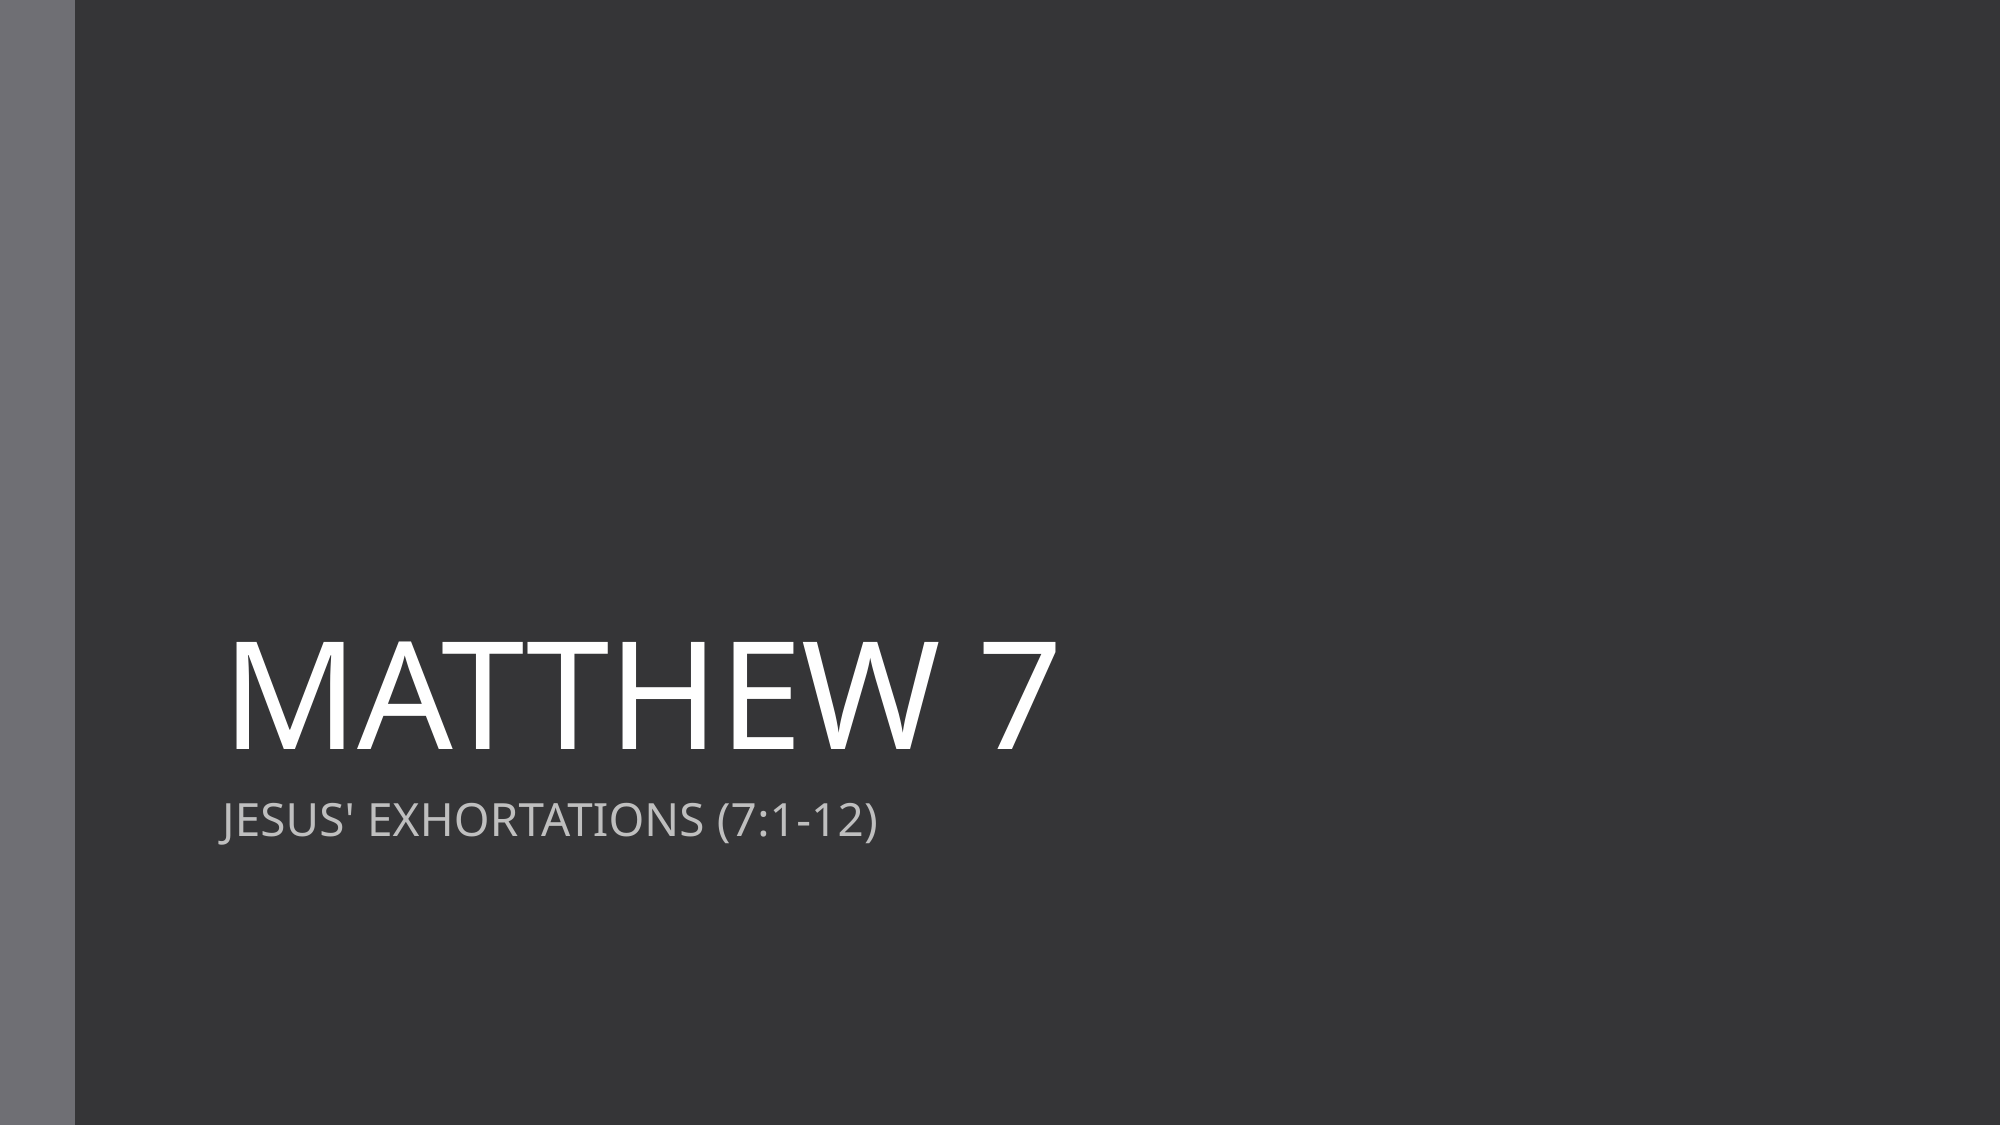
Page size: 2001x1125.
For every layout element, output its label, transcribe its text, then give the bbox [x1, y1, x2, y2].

title MATTHEW 7 [206, 124, 1752, 787]
subtitle JESUS' EXHORTATIONS (7:1-12) [206, 787, 1752, 1066]
